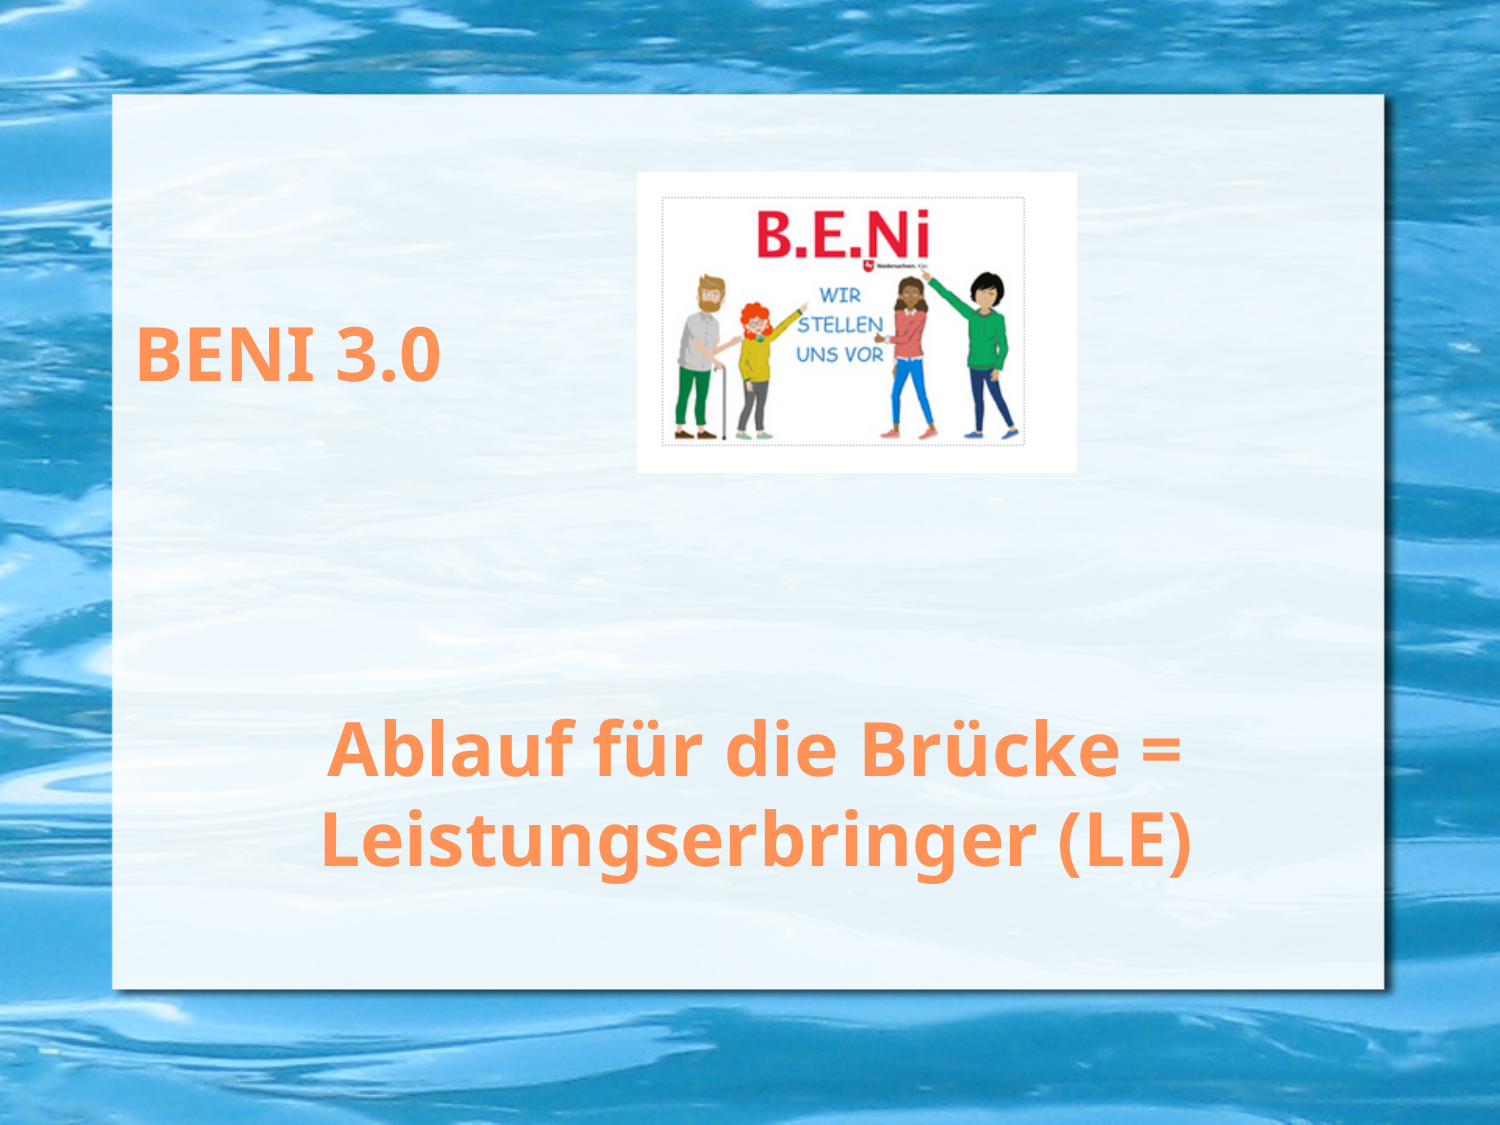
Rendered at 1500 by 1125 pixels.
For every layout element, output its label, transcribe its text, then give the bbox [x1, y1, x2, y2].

subtitle Ablauf für die Brücke = Leistungserbringer (LE) [118, 604, 1394, 839]
picture [0, 0, 1500, 1125]
title BENI 3.0 [118, 298, 1394, 599]
